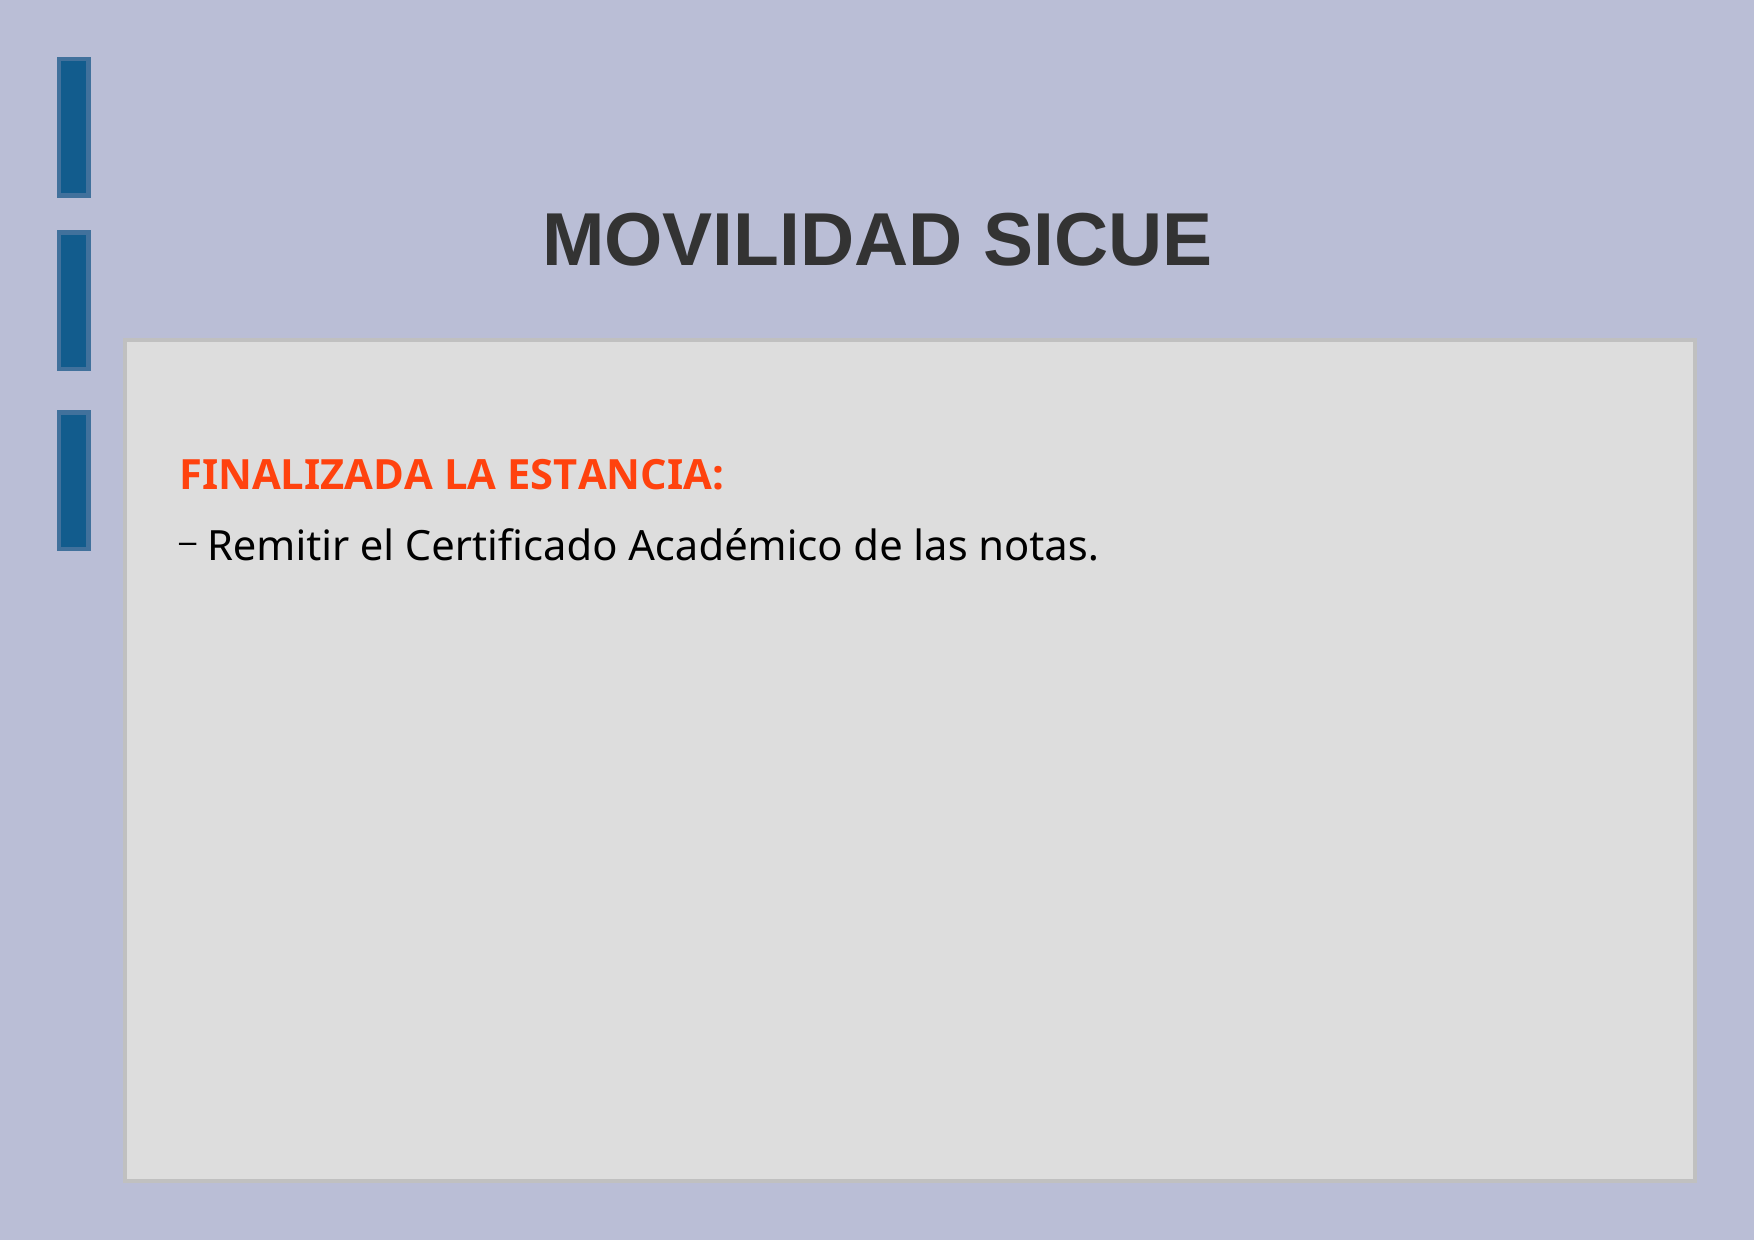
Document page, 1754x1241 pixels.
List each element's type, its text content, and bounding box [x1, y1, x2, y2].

title MOVILIDAD SICUE [179, 141, 1577, 329]
list FINALIZADA LA ESTANCIA: Remitir el Certificado Académico de las notas. [179, 370, 1577, 1078]
